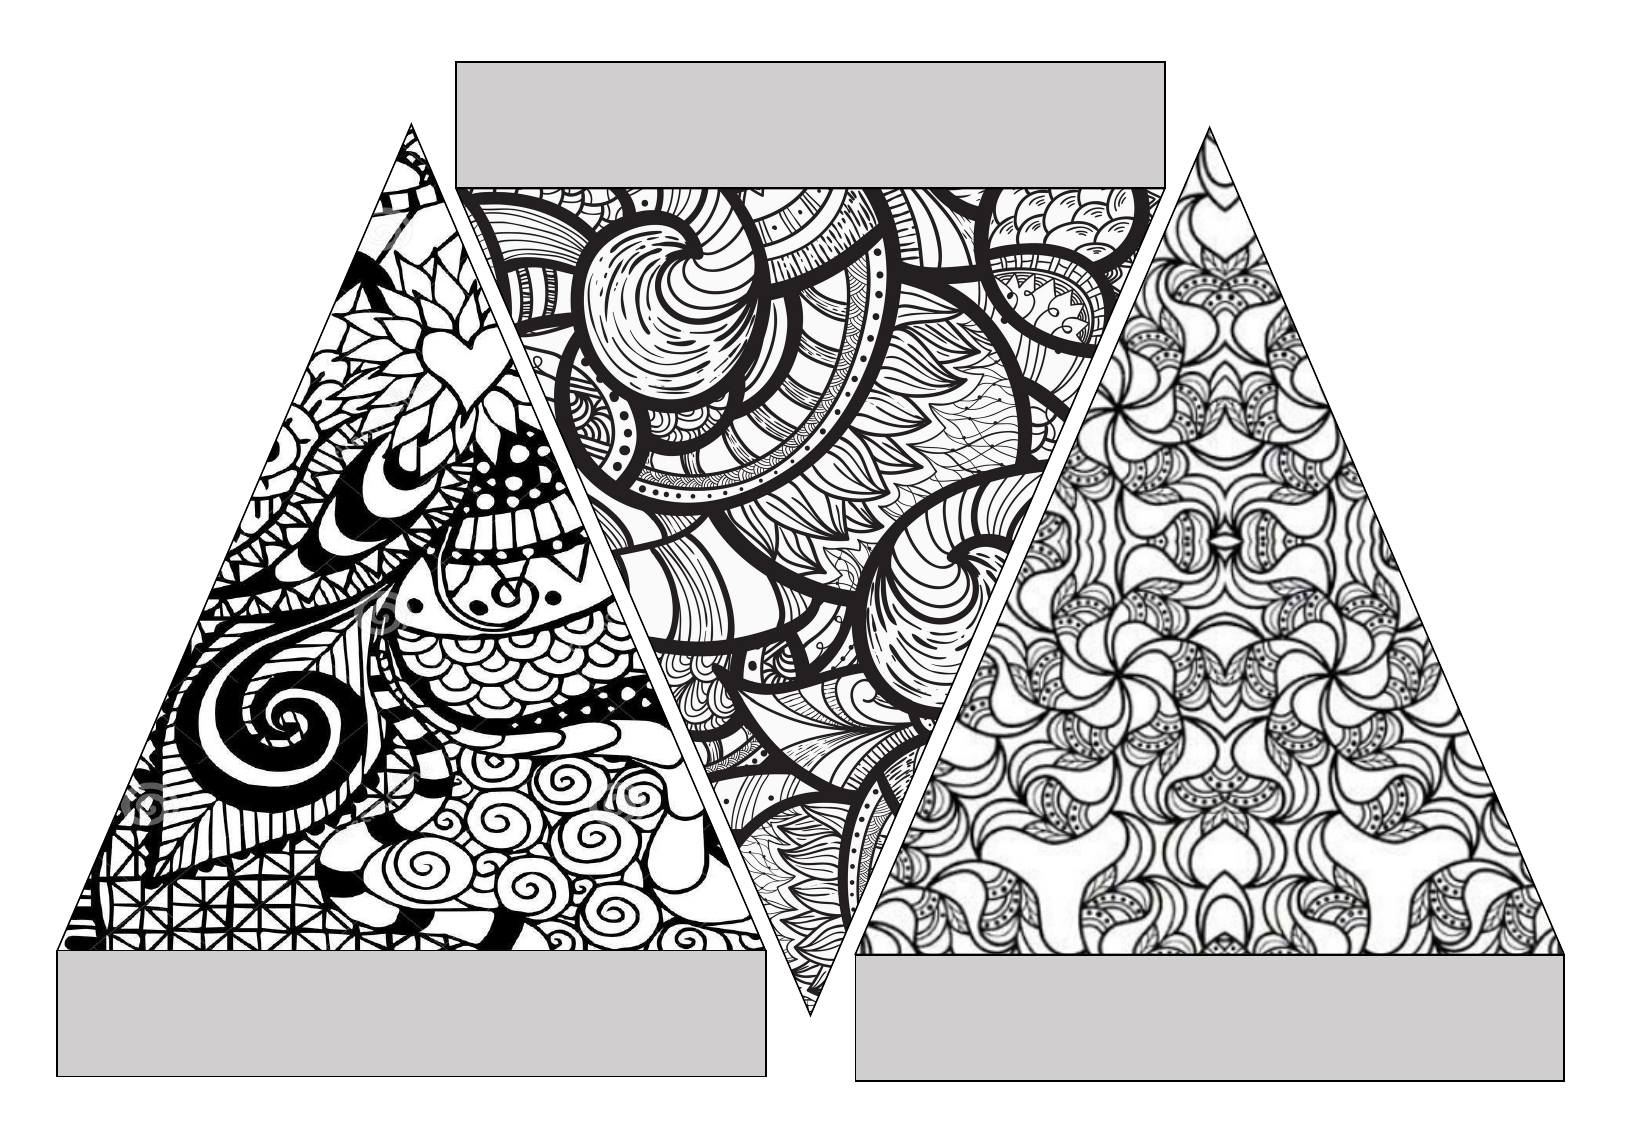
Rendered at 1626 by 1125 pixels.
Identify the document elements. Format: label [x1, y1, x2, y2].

text_box [855, 127, 1565, 1081]
text_box [57, 124, 766, 1077]
text_box [456, 62, 1165, 1016]
